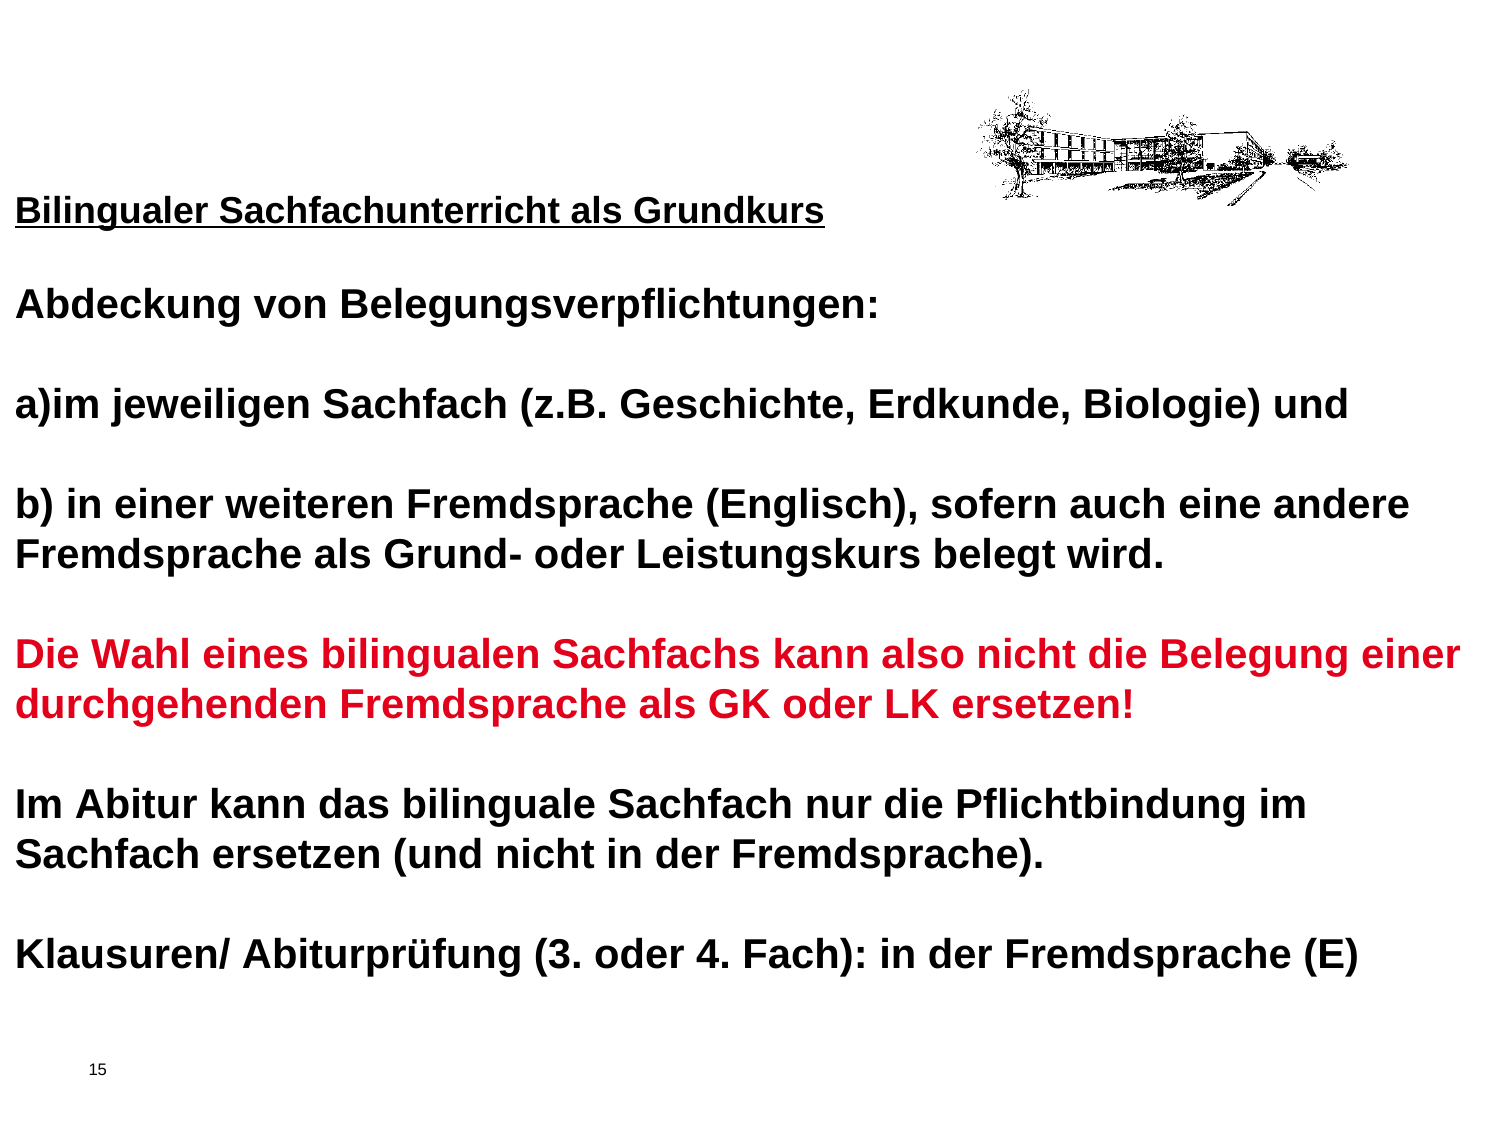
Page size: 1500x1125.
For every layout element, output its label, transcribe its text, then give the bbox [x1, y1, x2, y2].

text_box <Foliennummer> [88, 1058, 136, 1115]
text_box Bilingualer Sachfachunterricht als Grundkurs Abdeckung von Belegungsverpflichtungen: im jeweiligen Sachfach (z.B. Geschichte, Erdkunde, Biologie) und b) in einer weiteren Fremdsprache (Englisch), sofern auch eine andere Fremdsprache als Grund- oder Leistungskurs belegt wird. Die Wahl eines bilingualen Sachfachs kann also nicht die Belegung einer durchgehenden Fremdsprache als GK oder LK ersetzen! Im Abitur kann das bilinguale Sachfach nur die Pflichtbindung im Sachfach ersetzen (und nicht in der Fremdsprache). Klausuren/ Abiturprüfung (3. oder 4. Fach): in der Fremdsprache (E) [0, 178, 1500, 985]
picture [959, 77, 1355, 208]
